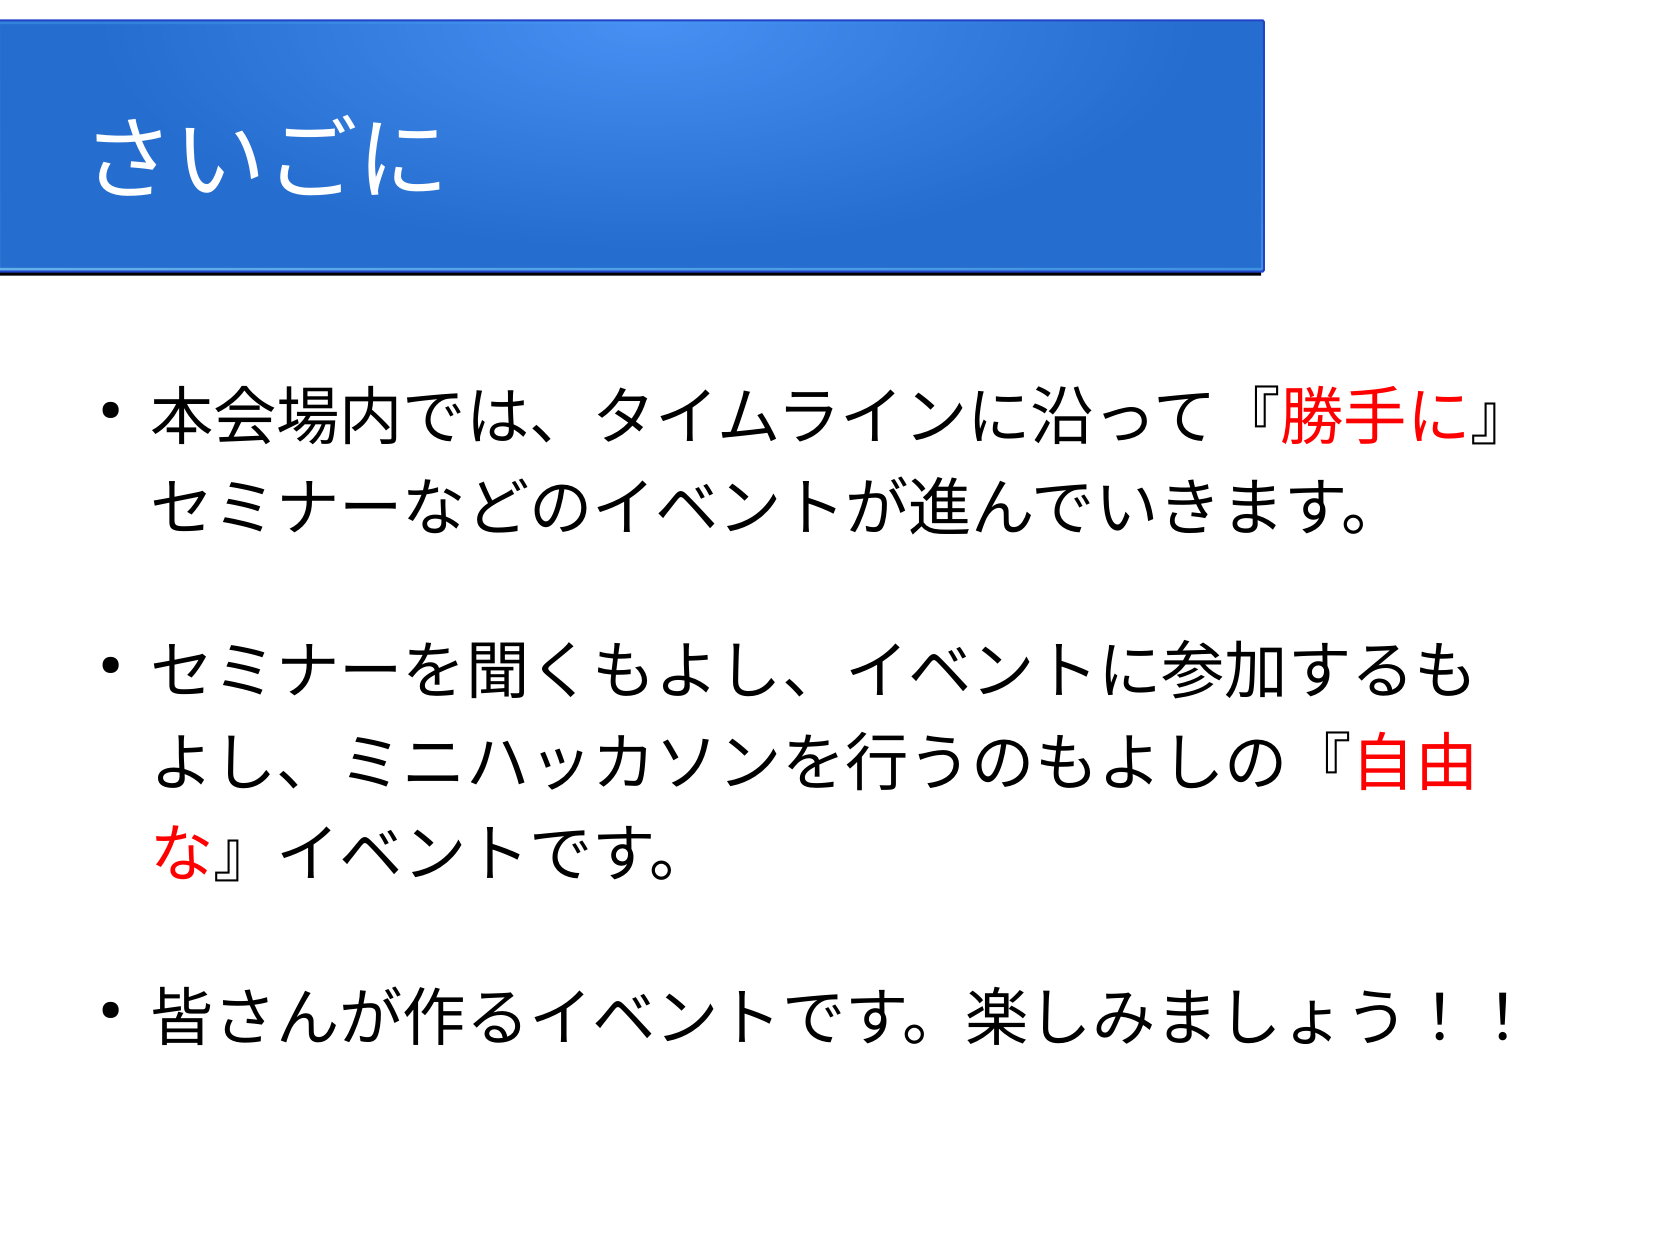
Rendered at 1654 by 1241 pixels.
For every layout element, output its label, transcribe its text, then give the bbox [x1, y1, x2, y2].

list 本会場内では、タイムラインに沿って『勝手に』セミナーなどのイベントが進んでいきます。 セミナーを聞くもよし、イベントに参加するもよし、ミニハッカソンを行うのもよしの『自由な』イベントです。 皆さんが作るイベントです。楽しみましょう！！ [82, 366, 1538, 1086]
title さいごに [82, 49, 1250, 257]
